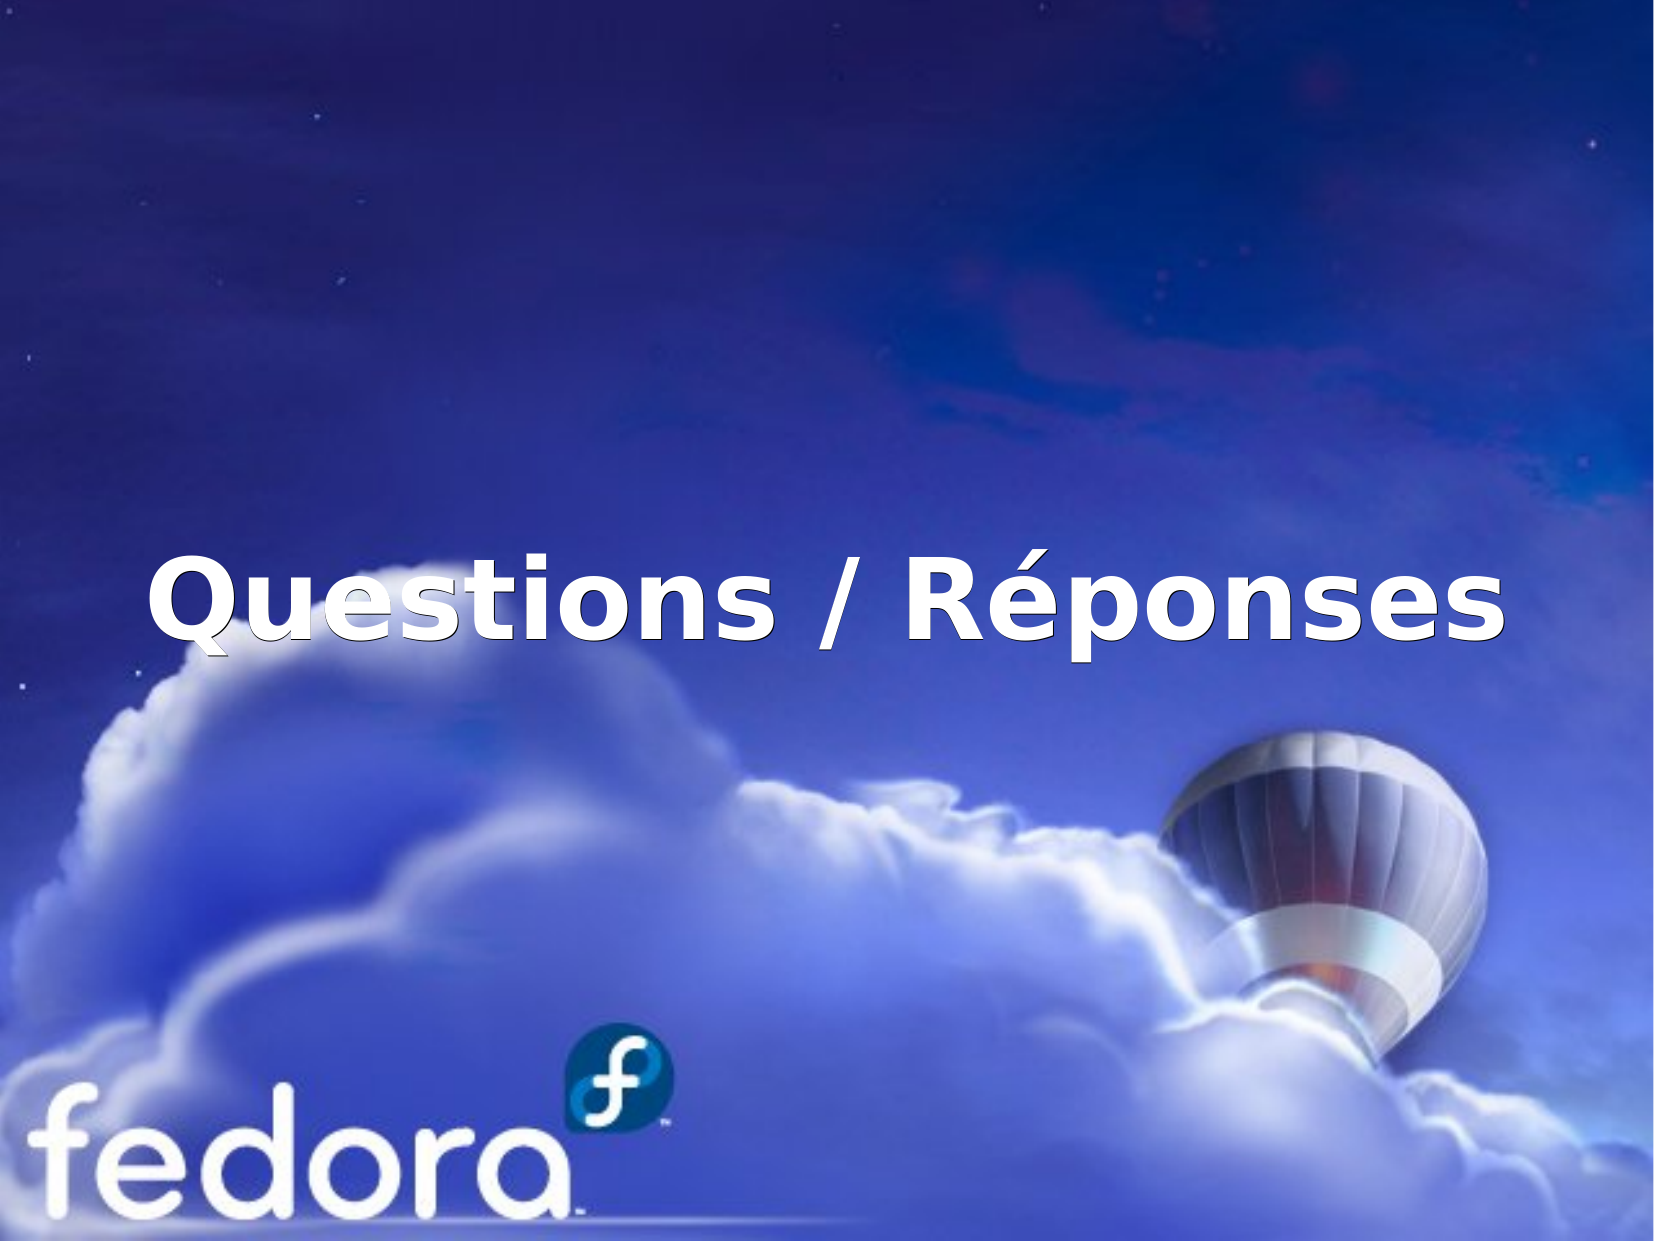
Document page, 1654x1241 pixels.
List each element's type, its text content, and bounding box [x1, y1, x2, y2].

picture [0, 0, 1654, 1241]
text_box Questions / Réponses [106, 527, 1549, 713]
